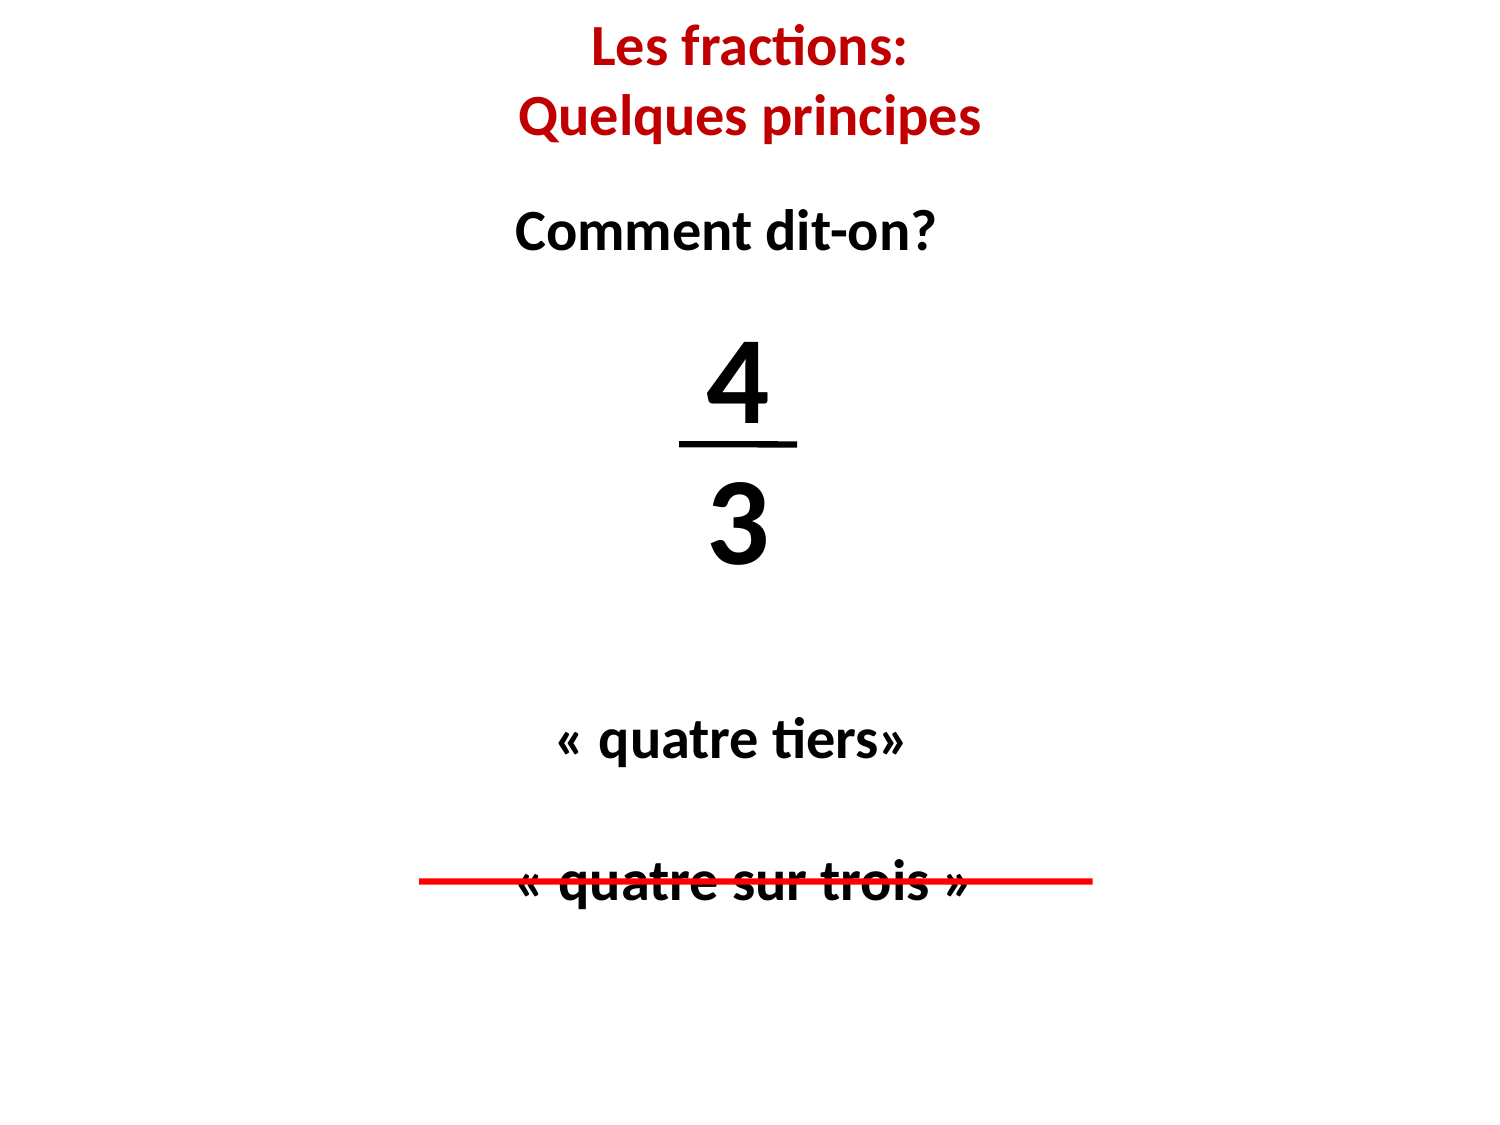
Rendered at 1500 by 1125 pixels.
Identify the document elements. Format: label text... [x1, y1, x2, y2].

text_box « quatre sur trois » [478, 834, 1010, 878]
text_box Comment dit-on? [112, 184, 1341, 270]
text_box Les fractions: Quelques principes [312, 0, 1187, 155]
text_box 3 [679, 432, 798, 598]
text_box « quatre tiers» [466, 692, 998, 778]
text_box 4 [679, 290, 798, 432]
text_box « quatre sur trois » [478, 885, 1010, 920]
